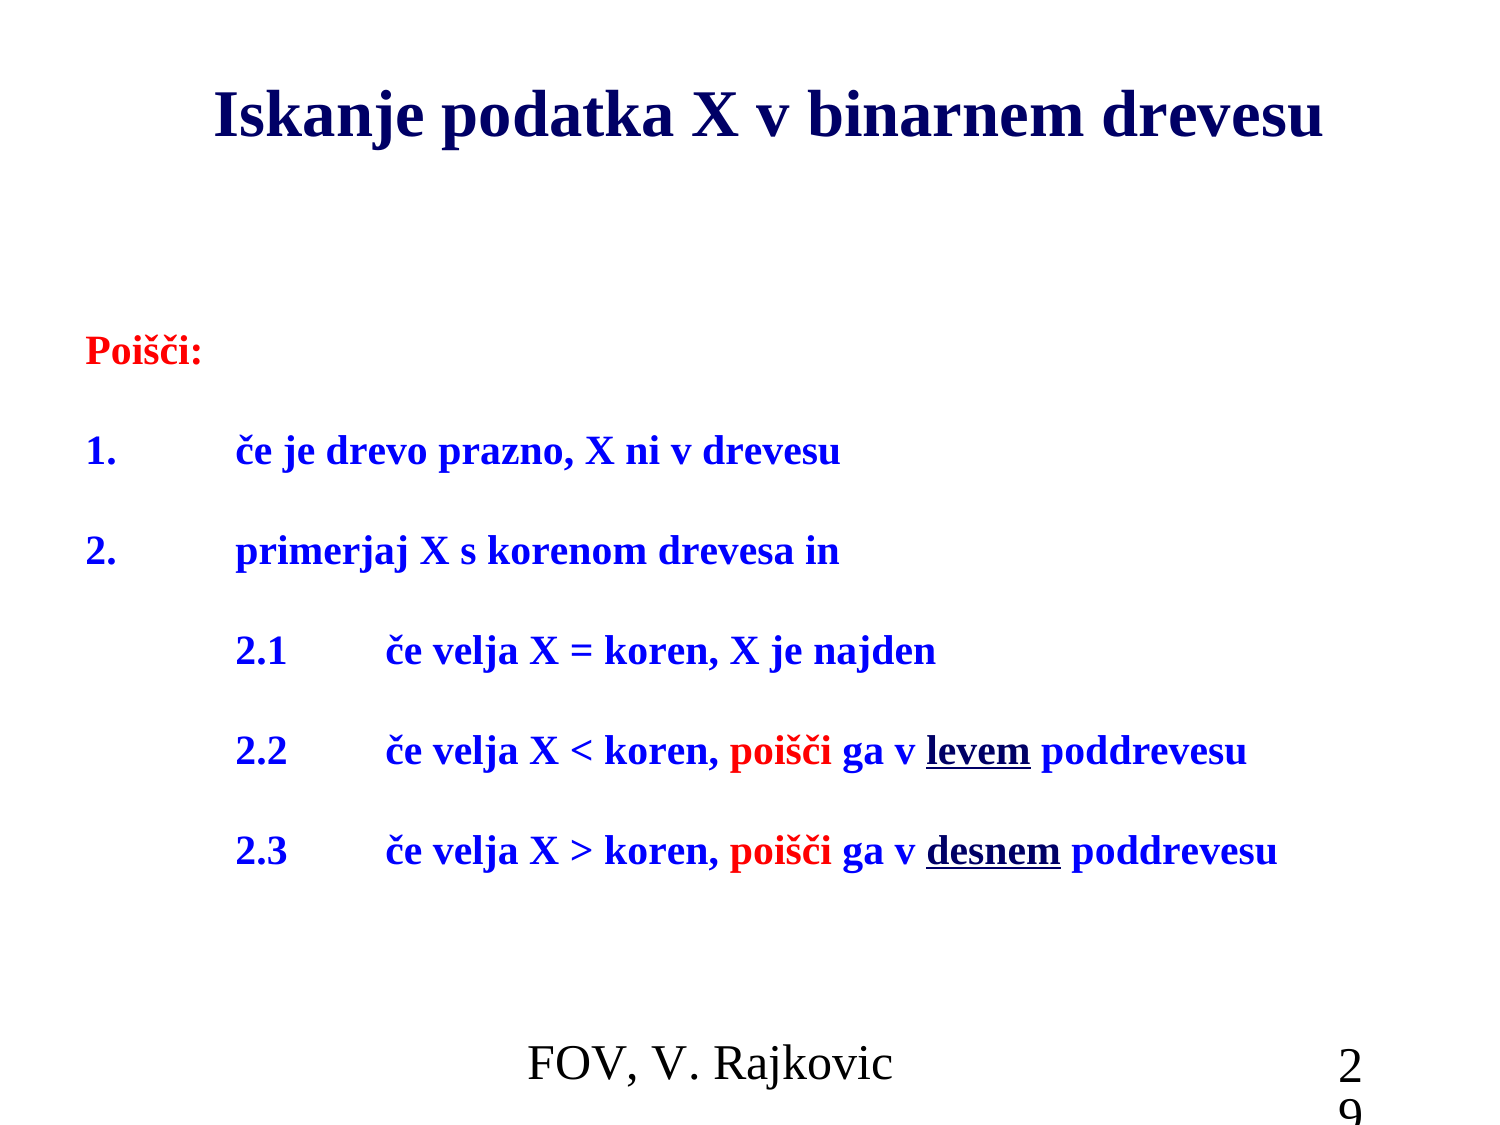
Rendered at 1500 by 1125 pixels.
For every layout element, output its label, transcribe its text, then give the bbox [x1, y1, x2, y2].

text_box Poišči: 1. če je drevo prazno, X ni v drevesu 2. primerjaj X s korenom drevesa in 2.1 če velja X = koren, X je najden 2.2 če velja X < koren, poišči ga v levem poddrevesu 2.3 če velja X > koren, poišči ga v desnem poddrevesu [70, 314, 1294, 881]
text_box Iskanje podatka X v binarnem drevesu [199, 62, 1341, 158]
